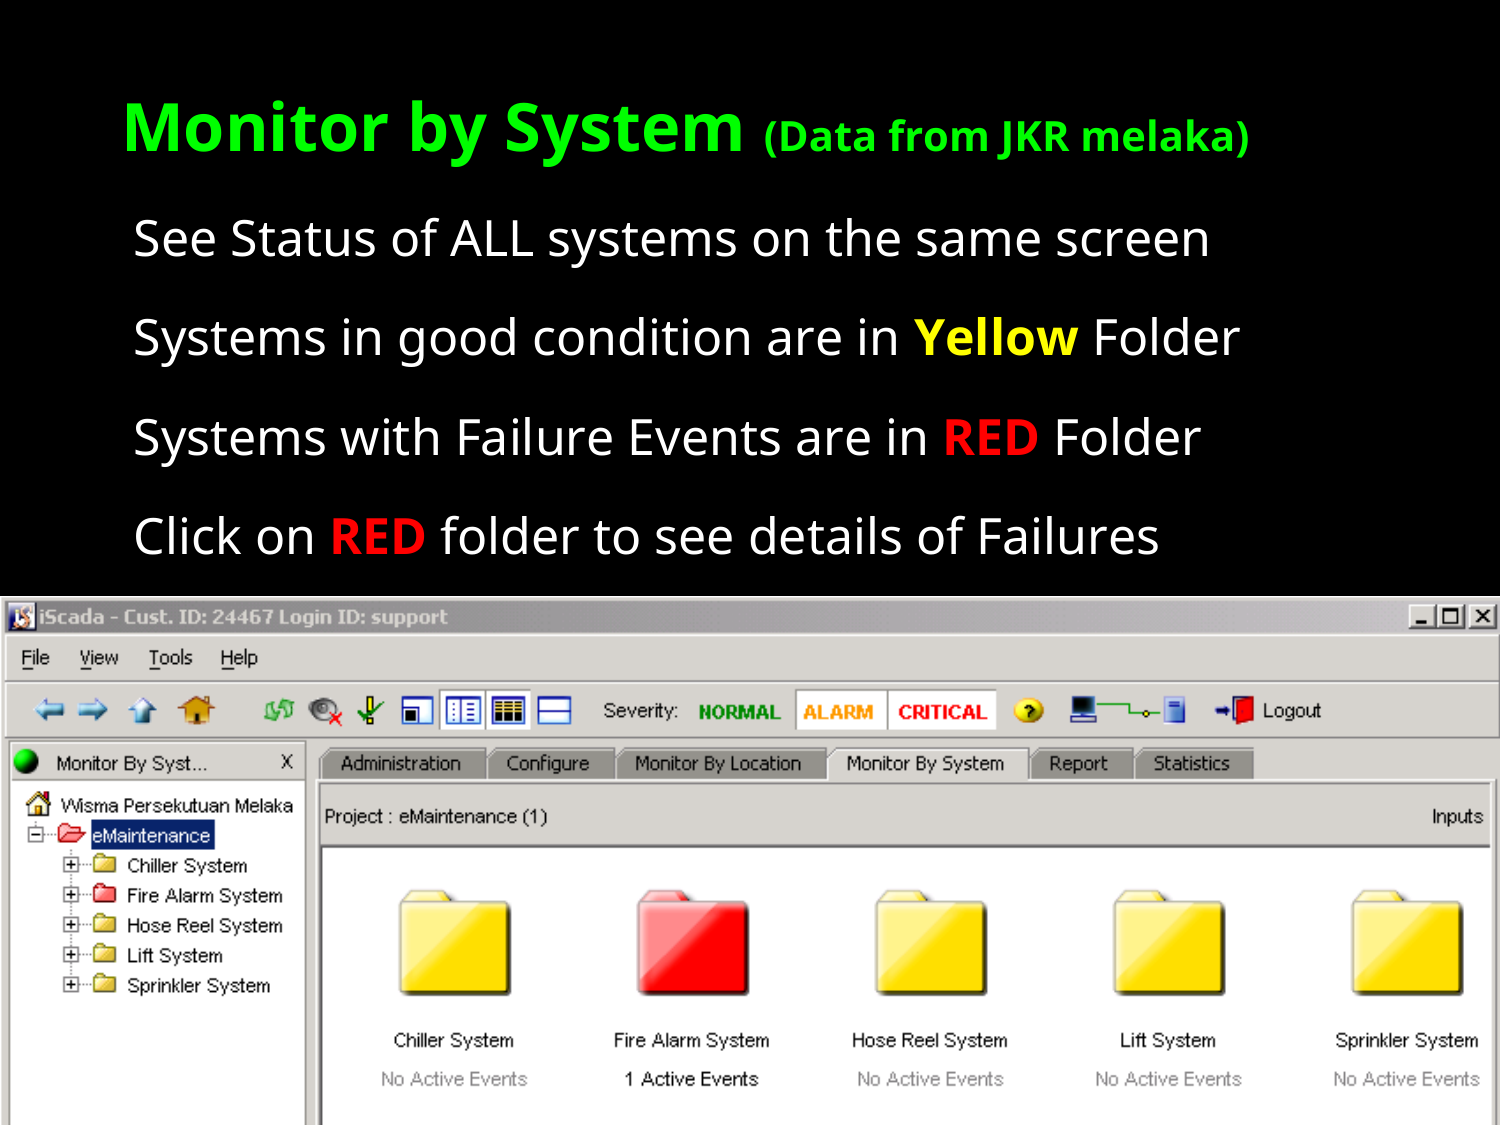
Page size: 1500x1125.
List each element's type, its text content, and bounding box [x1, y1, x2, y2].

text_box Monitor by System (Data from JKR melaka) See Status of ALL systems on the same screen Systems in good condition are in Yellow Folder Systems with Failure Events are in RED Folder Click on RED folder to see details of Failures [106, 72, 1460, 578]
picture [0, 596, 1500, 1125]
